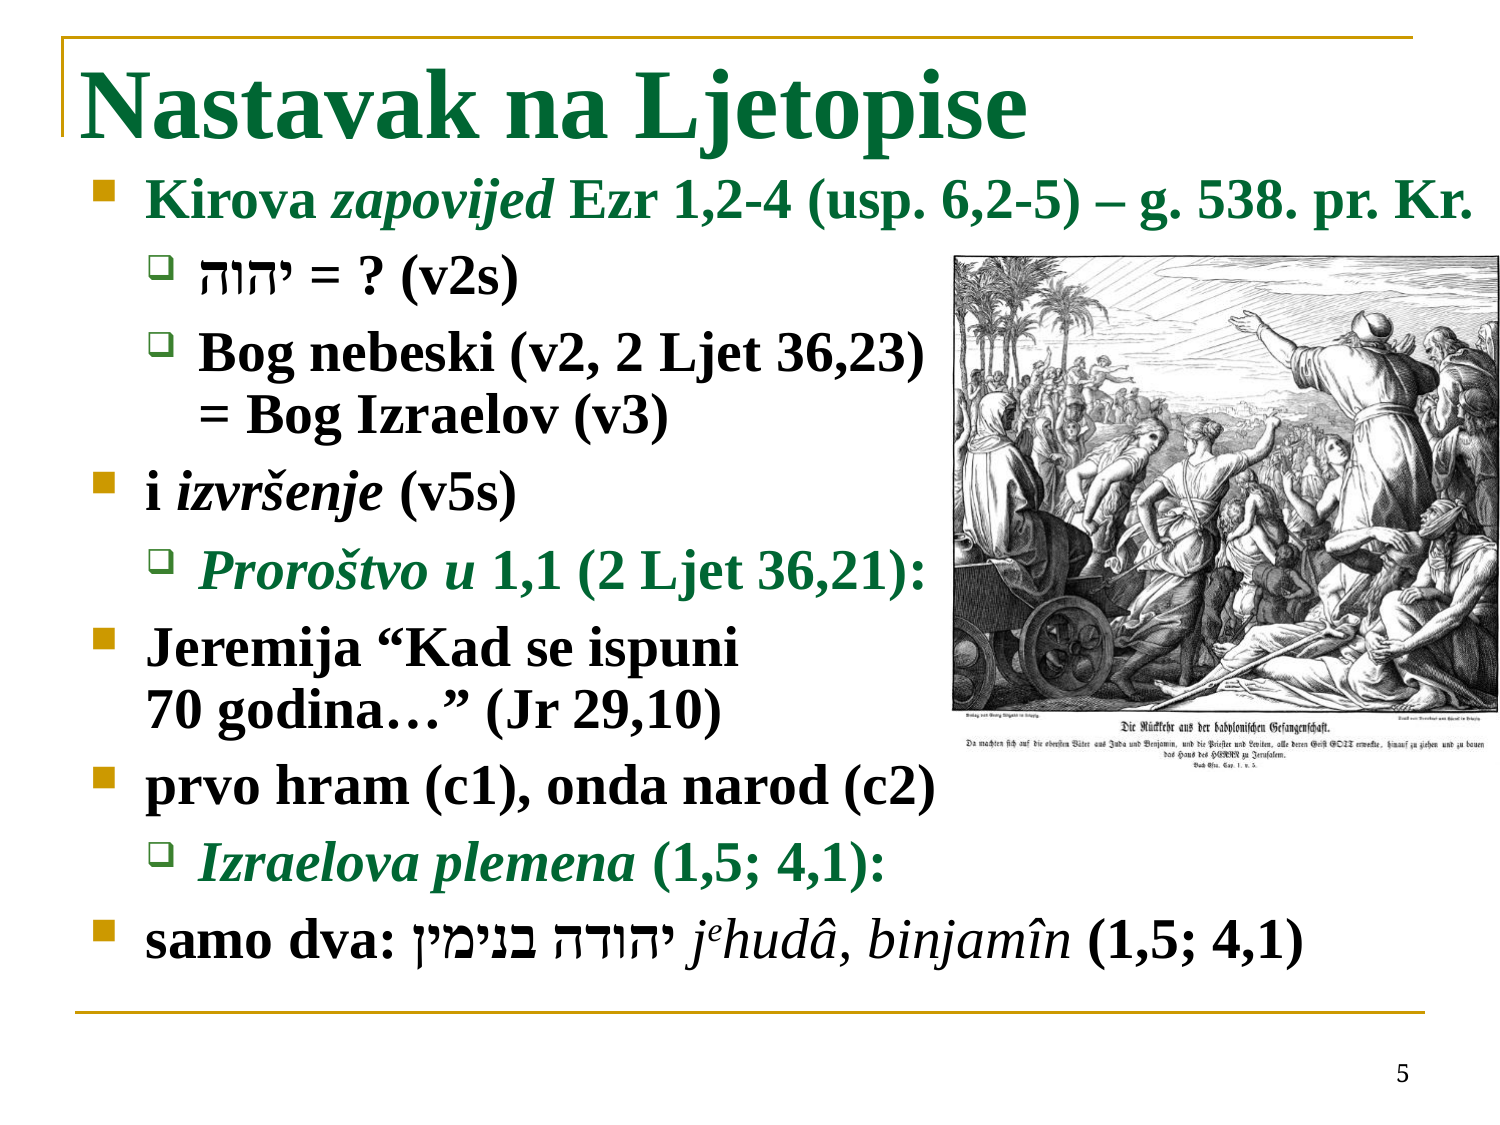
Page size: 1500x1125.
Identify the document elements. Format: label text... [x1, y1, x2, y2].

title Nastavak na Ljetopise [64, 31, 1415, 218]
list Kirova zapovijed Ezr 1,2-4 (usp. 6,2-5) – g. 538. pr. Kr. יהוה = ? (v2s) Bog nebeski (v2, 2 Ljet 36,23) = Bog Izraelov (v3) i izvršenje (v5s) Proroštvo u 1,1 (2 Ljet 36,21): Jeremija “Kad se ispuni 70 godina…” (Jr 29,10) prvo hram (c1), onda narod (c2) Izraelova plemena (1,5; 4,1): samo dva: יהודה בנימין jehudâ, binjamîn (1,5; 4,1) [75, 160, 1500, 1006]
text_box <number> [1074, 1024, 1426, 1100]
picture [950, 255, 1500, 772]
